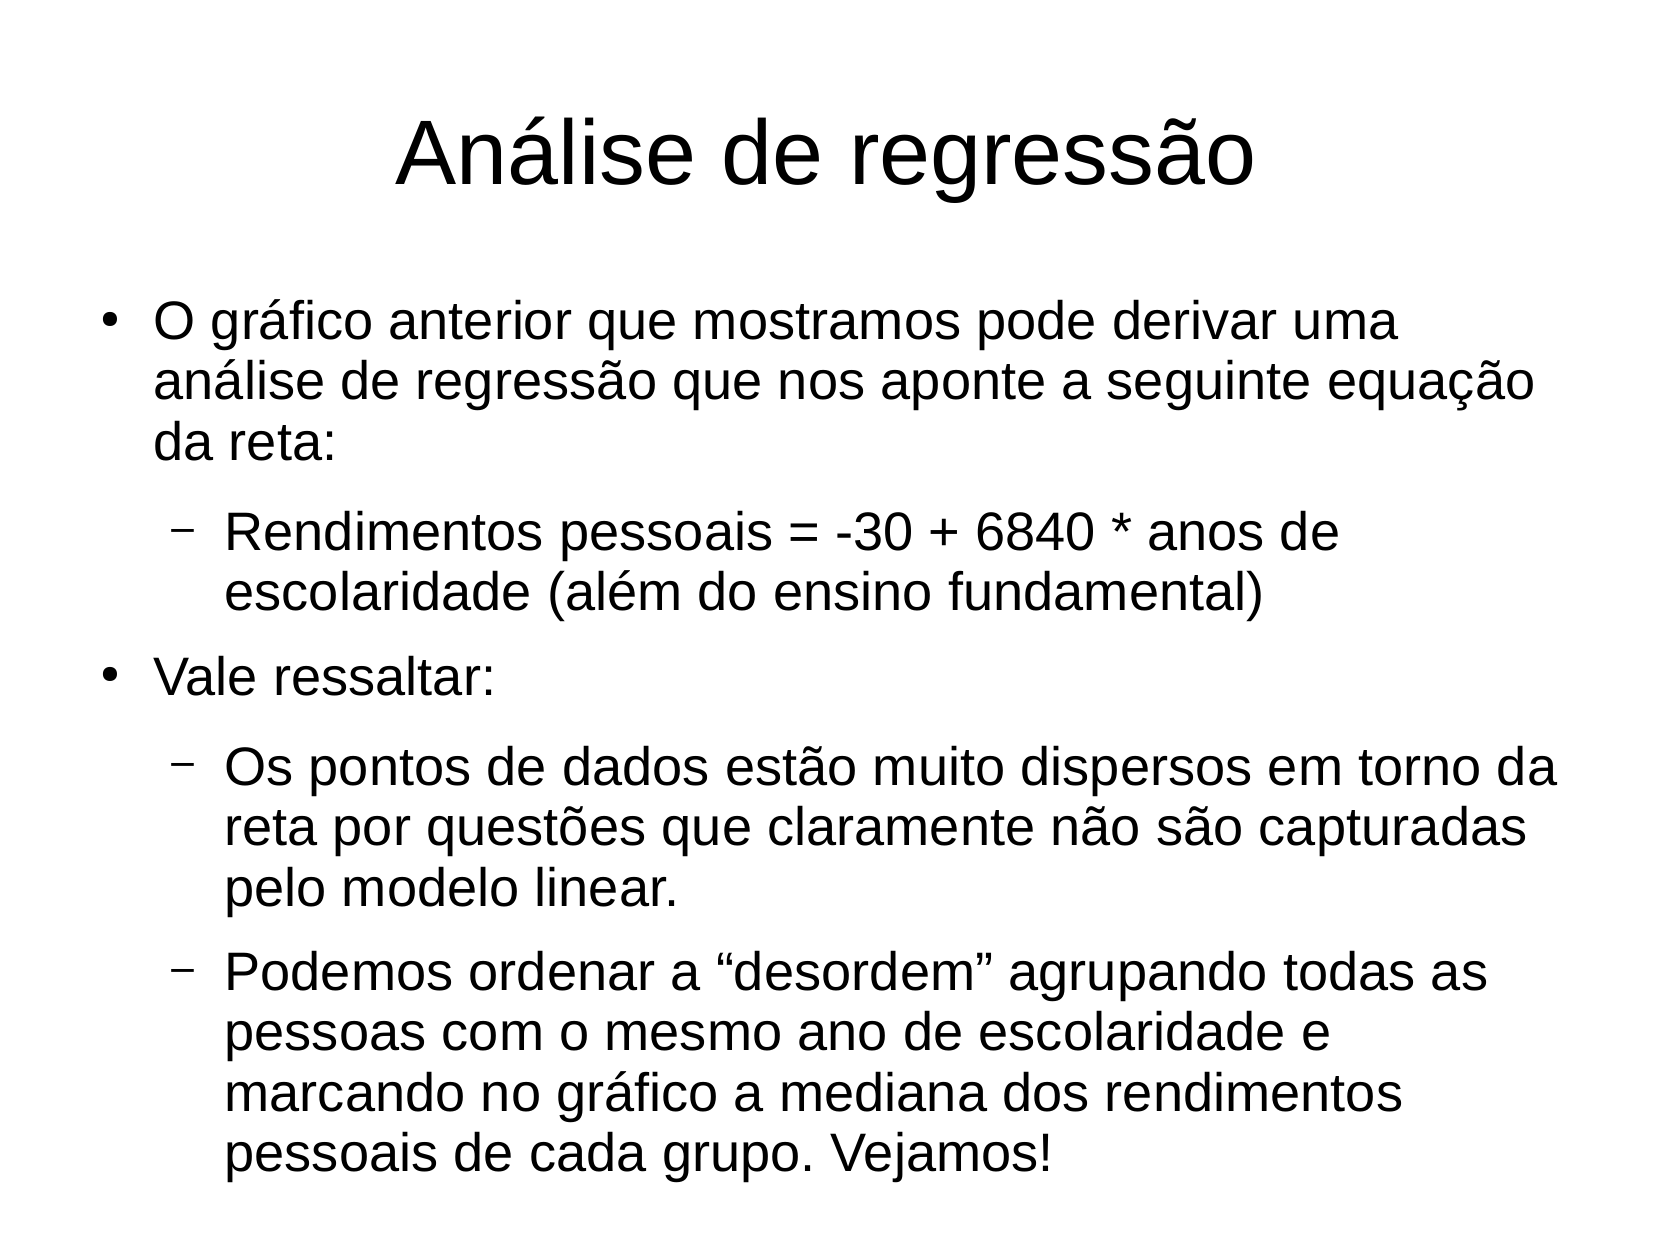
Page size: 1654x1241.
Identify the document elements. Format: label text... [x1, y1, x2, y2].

list O gráfico anterior que mostramos pode derivar uma análise de regressão que nos aponte a seguinte equação da reta: Rendimentos pessoais = -30 + 6840 * anos de escolaridade (além do ensino fundamental) Vale ressaltar: Os pontos de dados estão muito dispersos em torno da reta por questões que claramente não são capturadas pelo modelo linear. Podemos ordenar a “desordem” agrupando todas as pessoas com o mesmo ano de escolaridade e marcando no gráfico a mediana dos rendimentos pessoais de cada grupo. Vejamos! [82, 290, 1571, 1010]
title Análise de regressão [82, 49, 1571, 257]
